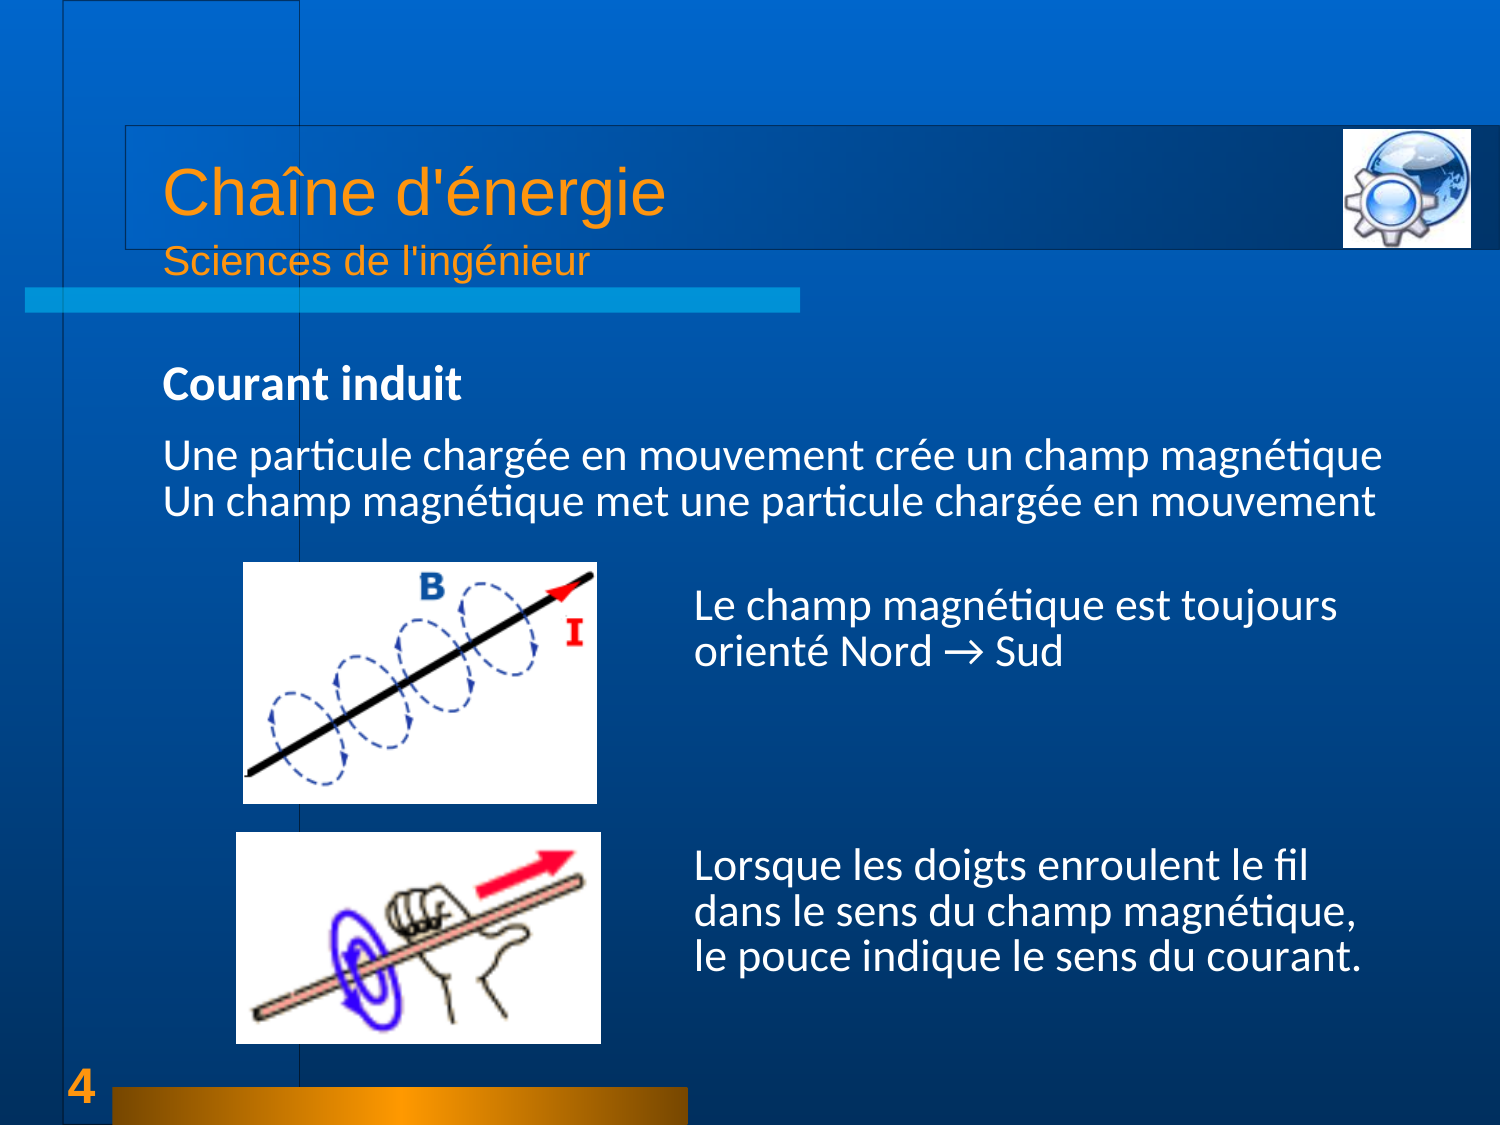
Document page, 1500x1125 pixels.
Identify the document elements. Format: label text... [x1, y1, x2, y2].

text_box Le champ magnétique est toujours orienté Nord → Sud [679, 579, 1388, 798]
text_box Courant induit Une particule chargée en mouvement crée un champ magnétique Un champ magnétique met une particule chargée en mouvement [147, 331, 1447, 630]
text_box Lorsque les doigts enroulent le fil dans le sens du champ magnétique, le pouce indique le sens du courant. [679, 838, 1388, 1057]
picture [236, 832, 601, 1044]
picture [1343, 129, 1471, 248]
picture [243, 562, 597, 804]
